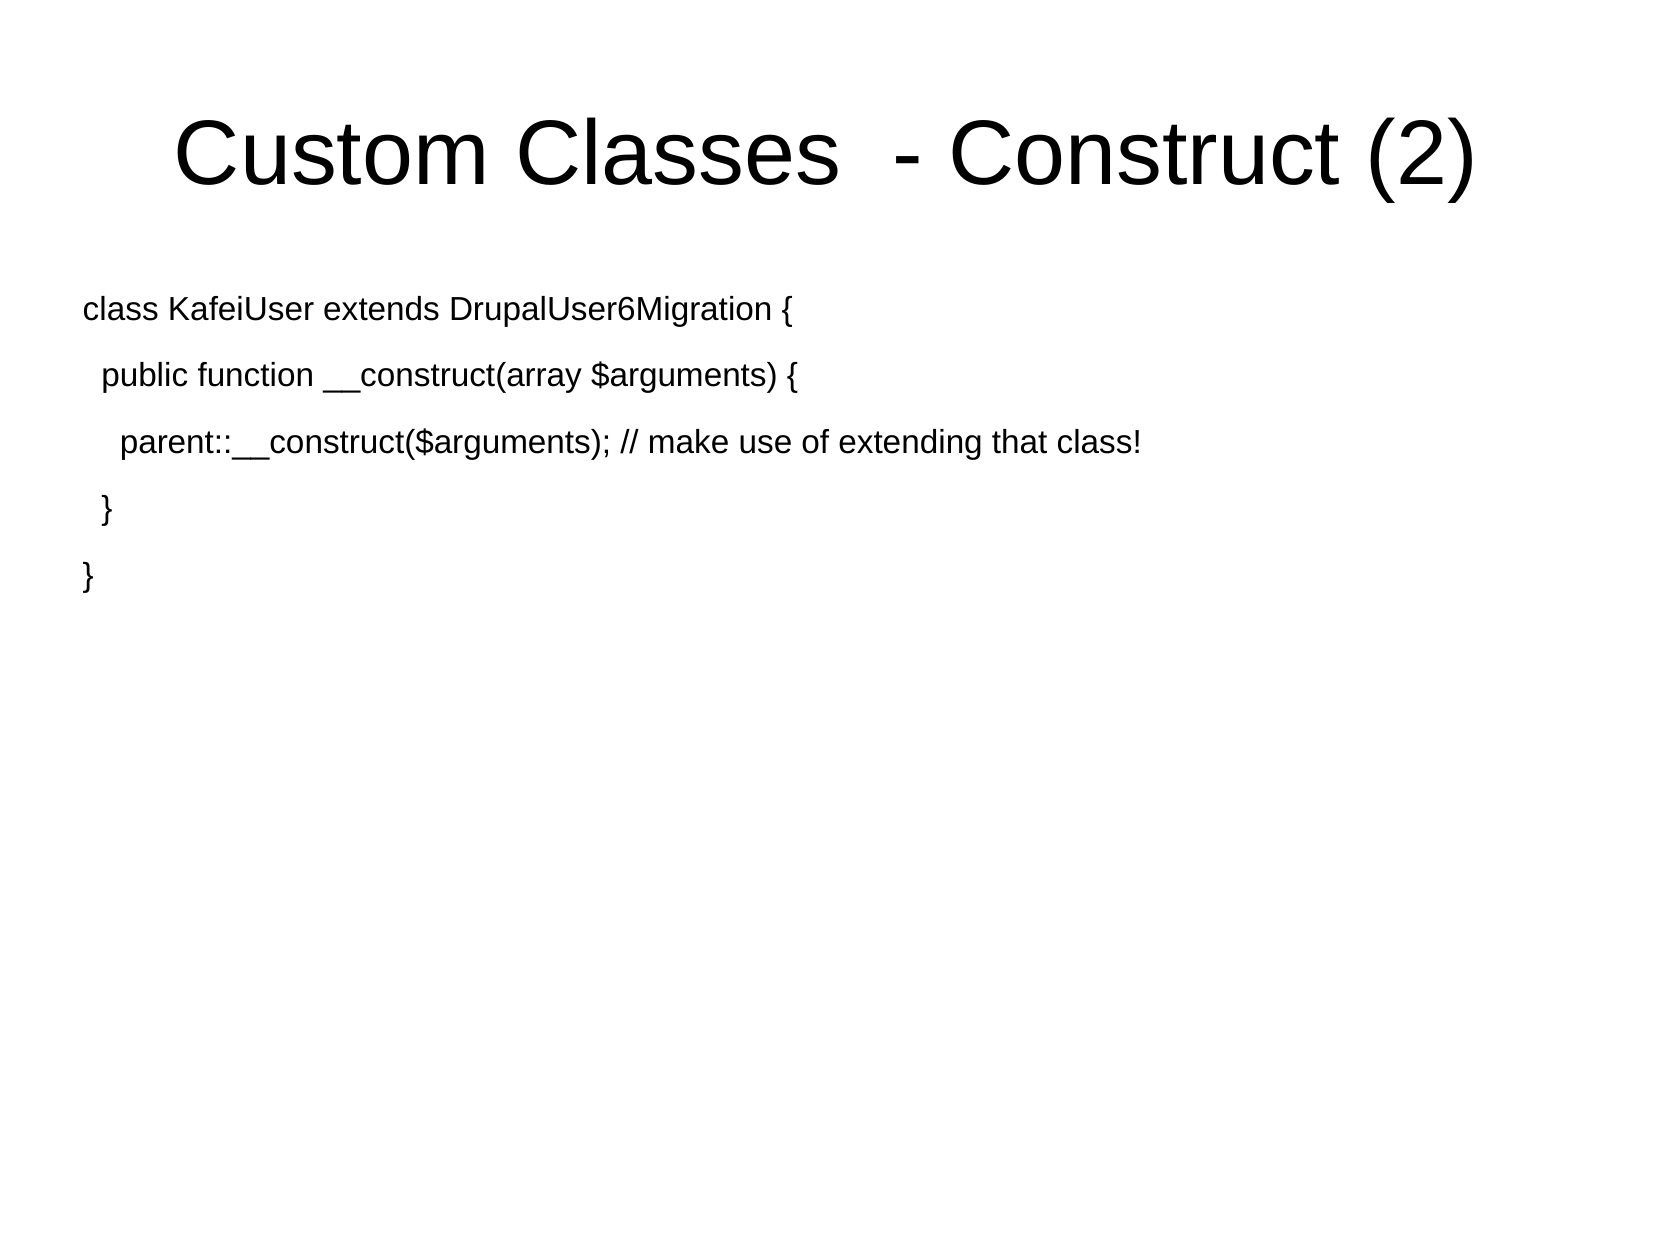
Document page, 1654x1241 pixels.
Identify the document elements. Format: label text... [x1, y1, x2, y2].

list class KafeiUser extends DrupalUser6Migration { public function __construct(array $arguments) { parent::__construct($arguments); // make use of extending that class! } } [82, 290, 1538, 1010]
title Custom Classes - Construct (2) [82, 49, 1571, 257]
